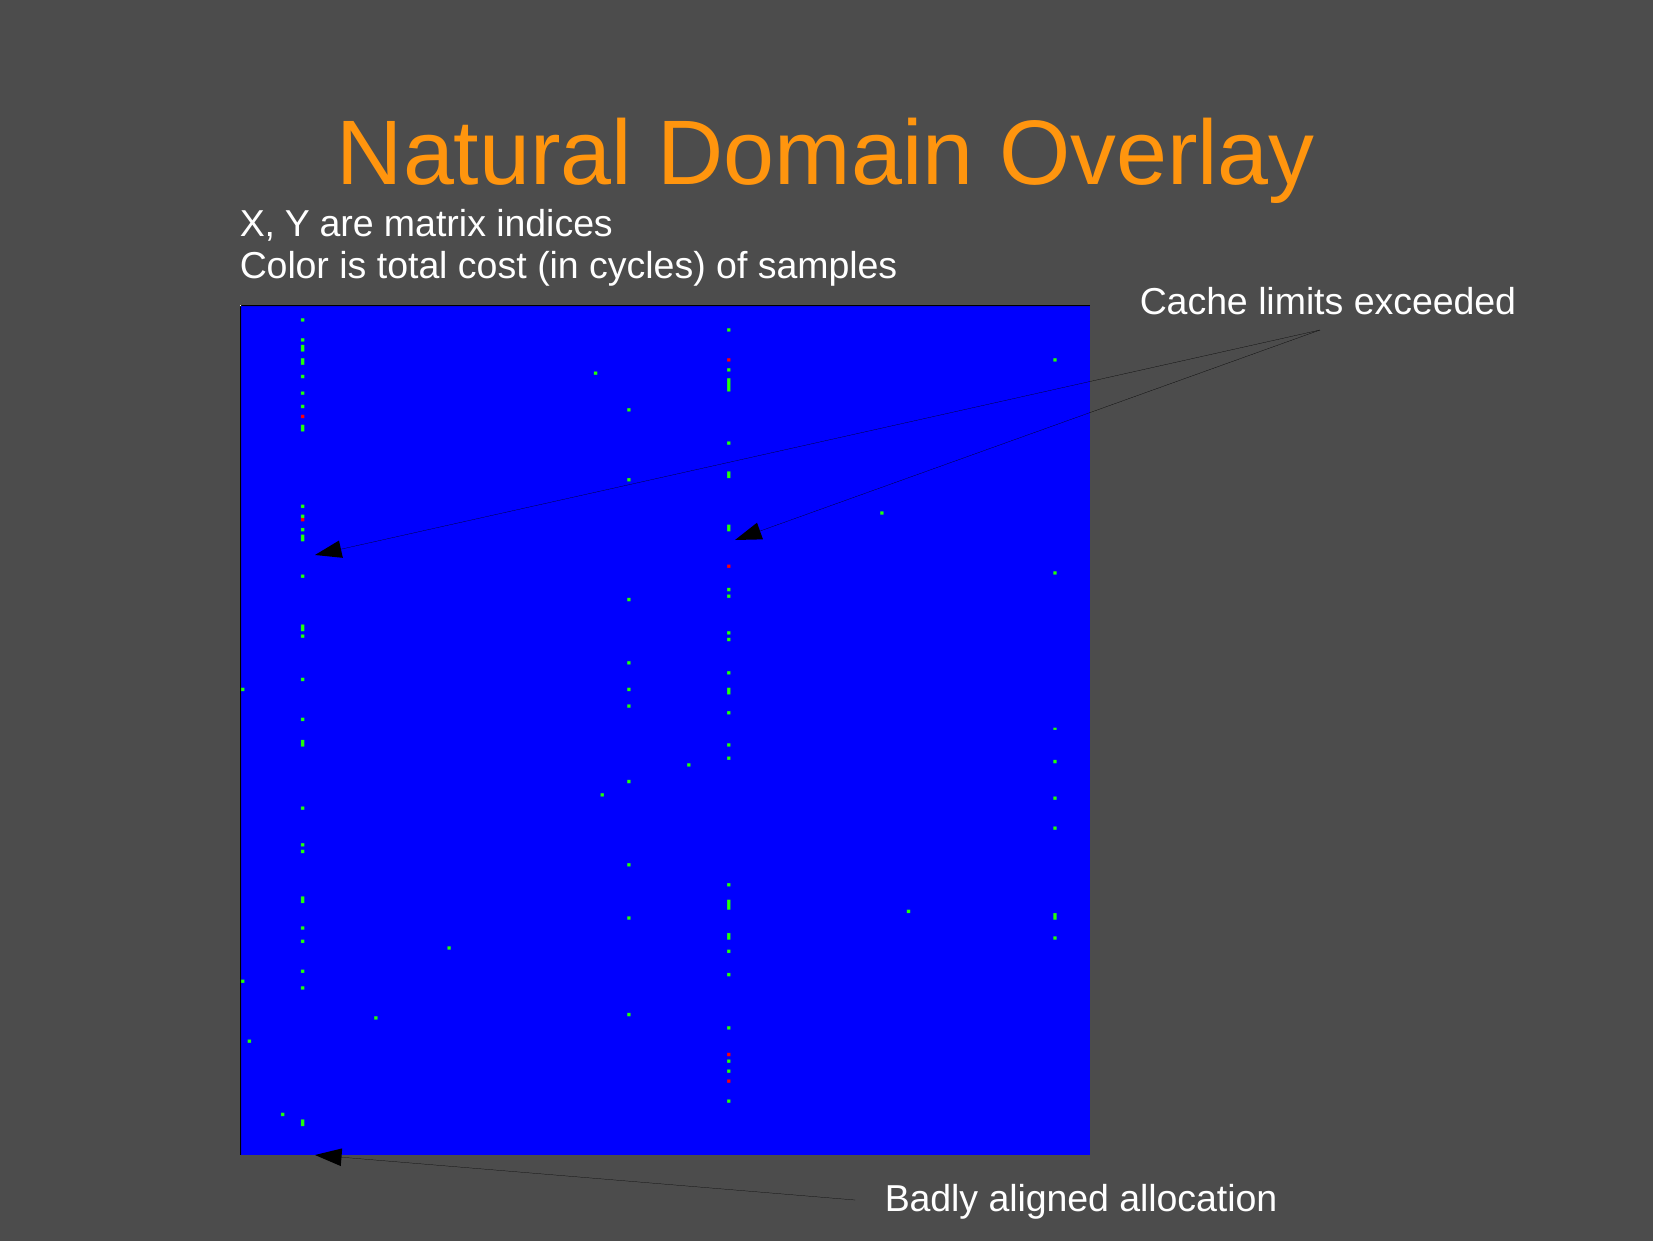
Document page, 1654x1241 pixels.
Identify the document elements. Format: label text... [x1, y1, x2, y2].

text_box X, Y are matrix indices Color is total cost (in cycles) of samples [225, 195, 1111, 294]
text_box Cache limits exceeded [1125, 273, 1653, 331]
picture [240, 305, 1090, 1156]
text_box Badly aligned allocation [870, 1170, 1501, 1227]
title Natural Domain Overlay [82, 49, 1571, 257]
